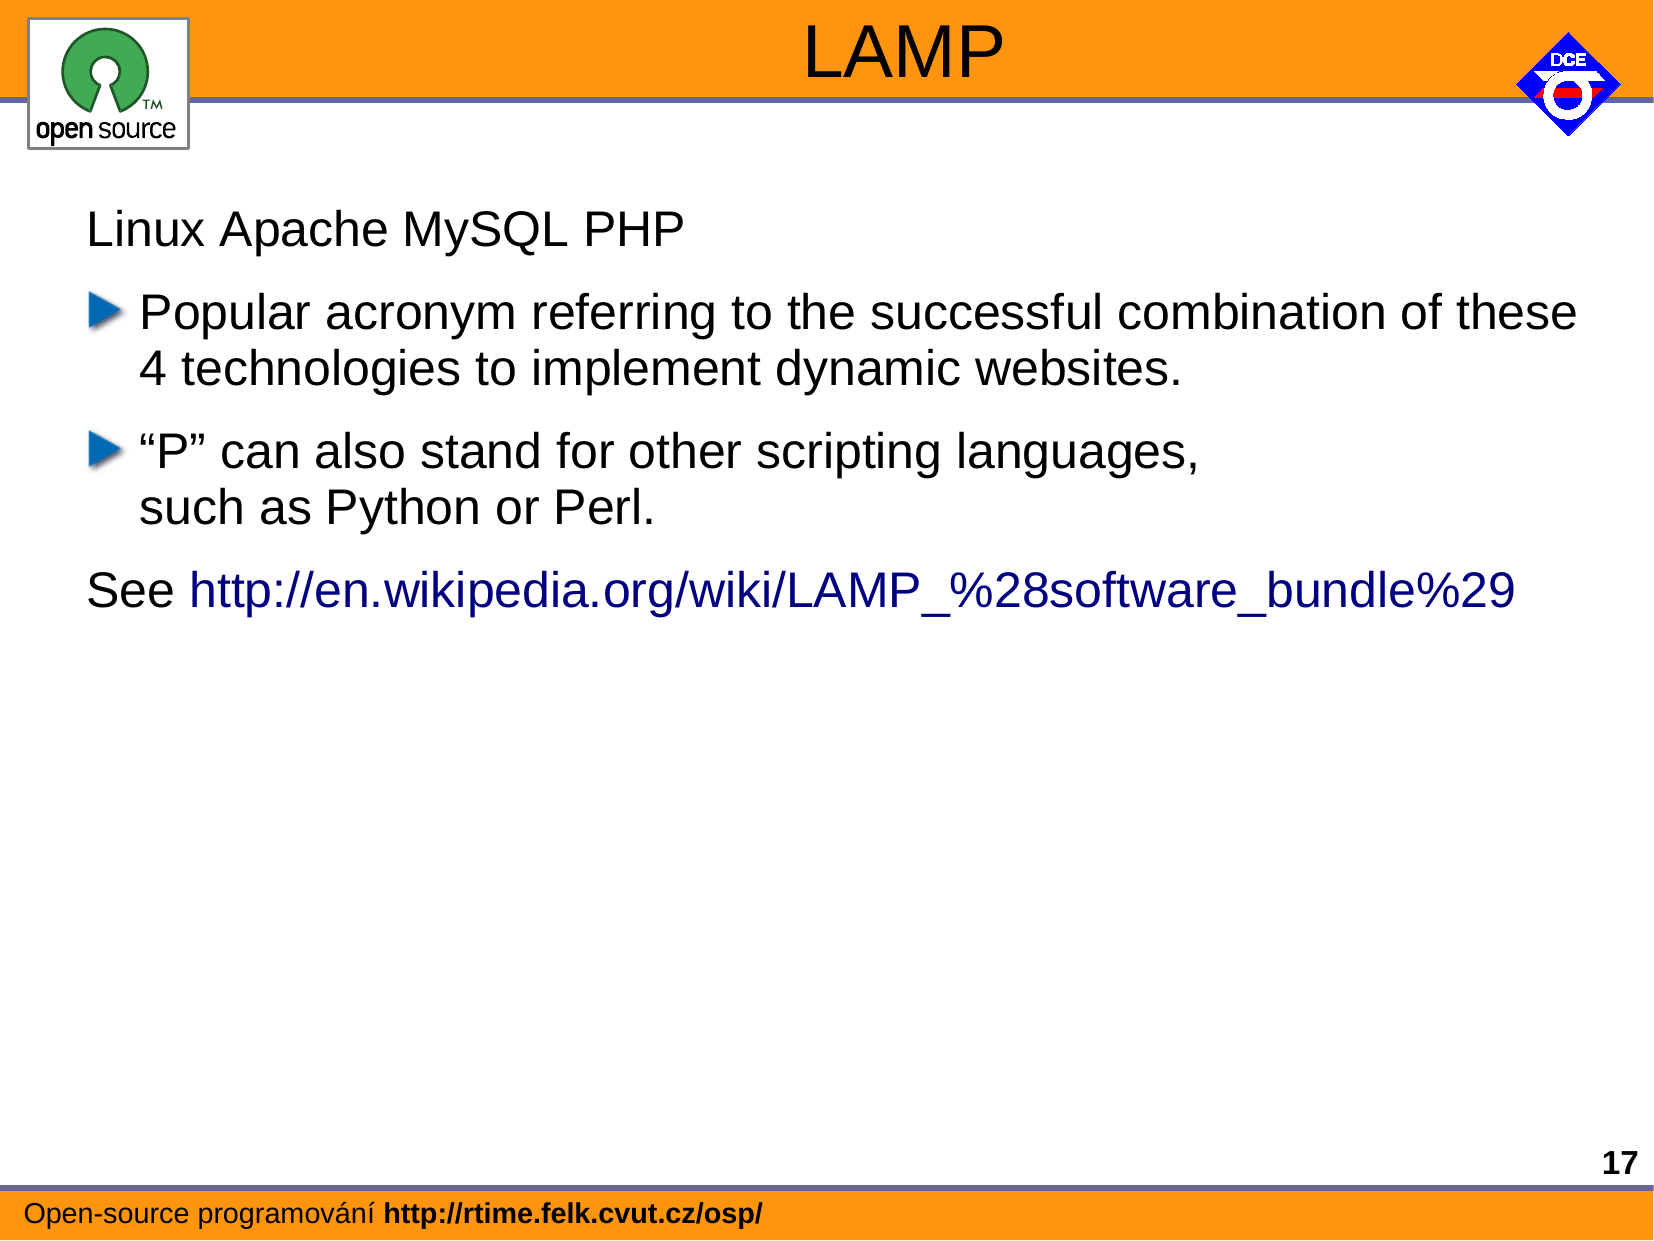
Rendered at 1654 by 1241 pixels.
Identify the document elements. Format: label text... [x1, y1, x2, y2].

list Linux Apache MySQL PHP Popular acronym referring to the successful combination of these 4 technologies to implement dynamic websites. “P” can also stand for other scripting languages, such as Python or Perl. See http://en.wikipedia.org/wiki/LAMP_%28software_bundle%29 [68, 201, 1592, 1118]
title LAMP [178, 4, 1631, 98]
